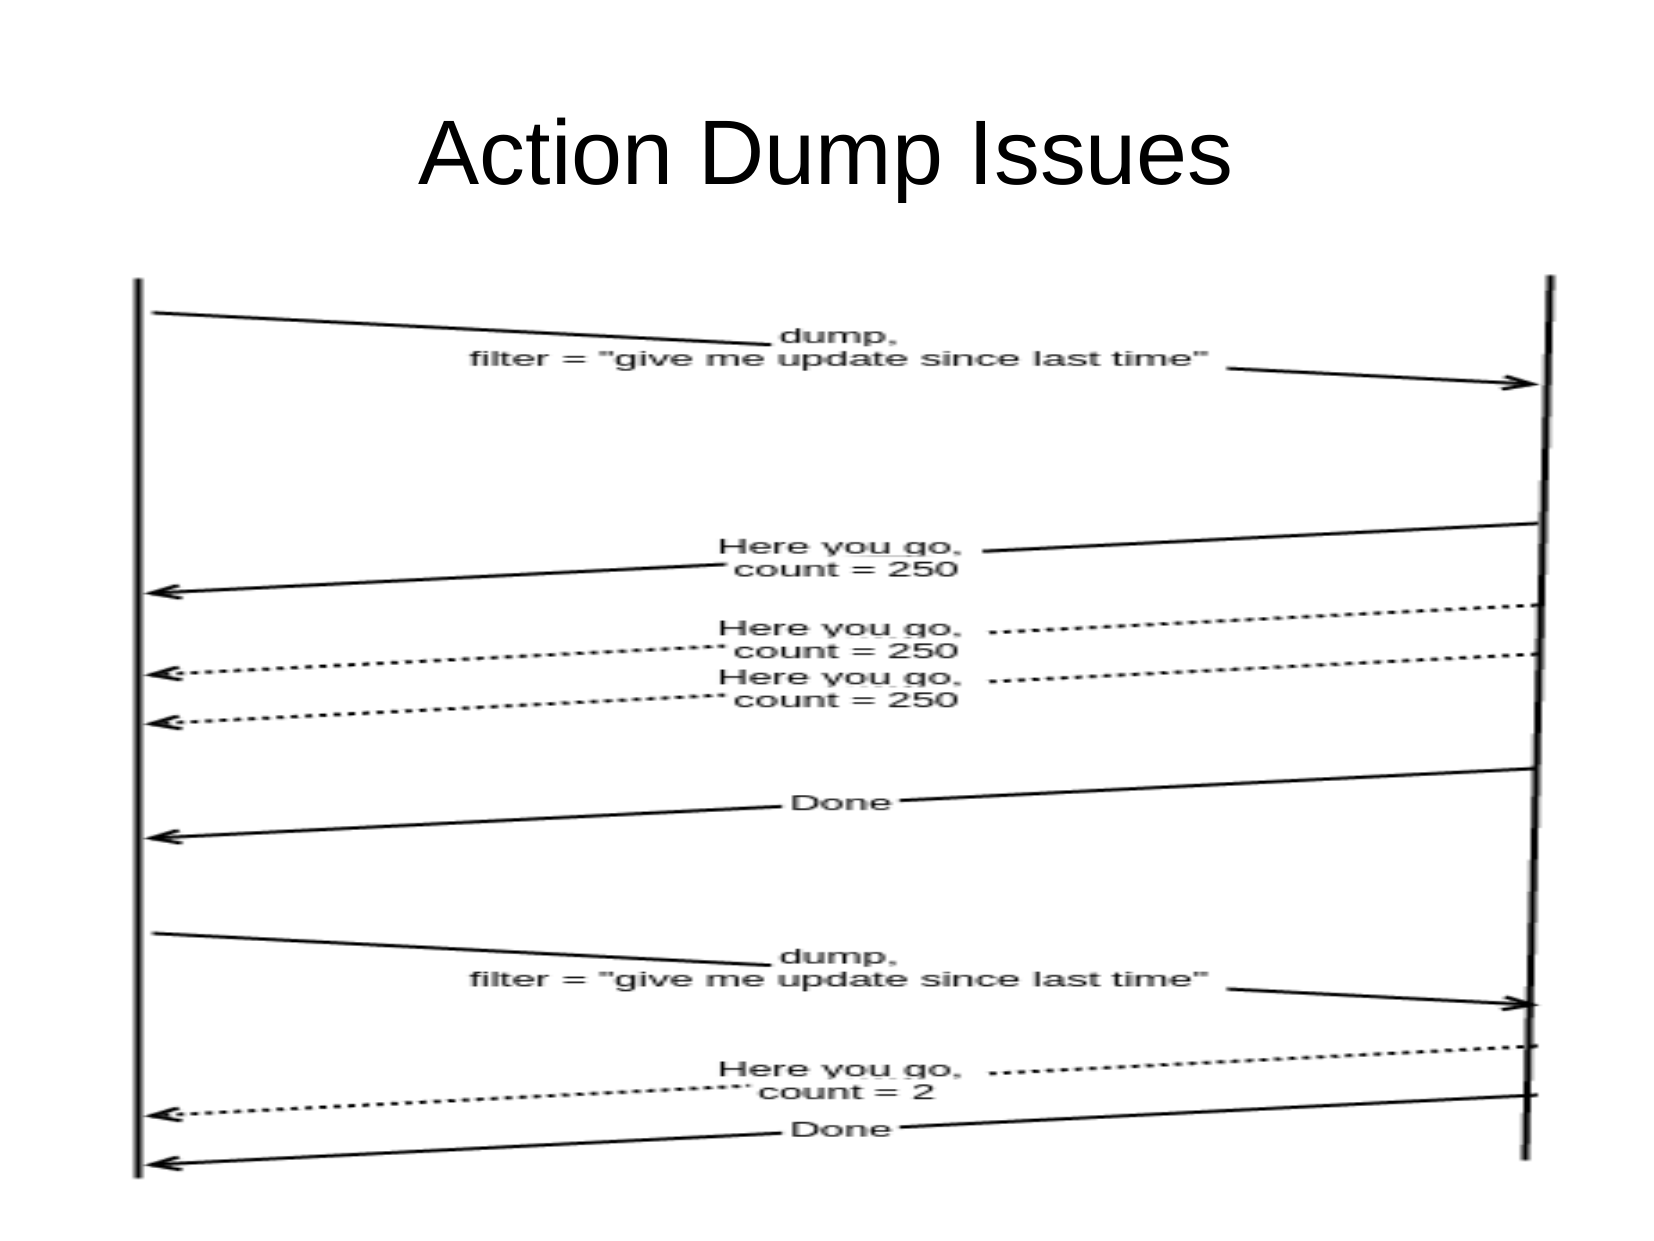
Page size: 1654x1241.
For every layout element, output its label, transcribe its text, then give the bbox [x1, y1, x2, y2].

picture [41, 242, 1636, 1217]
title Action Dump Issues [82, 49, 1571, 242]
